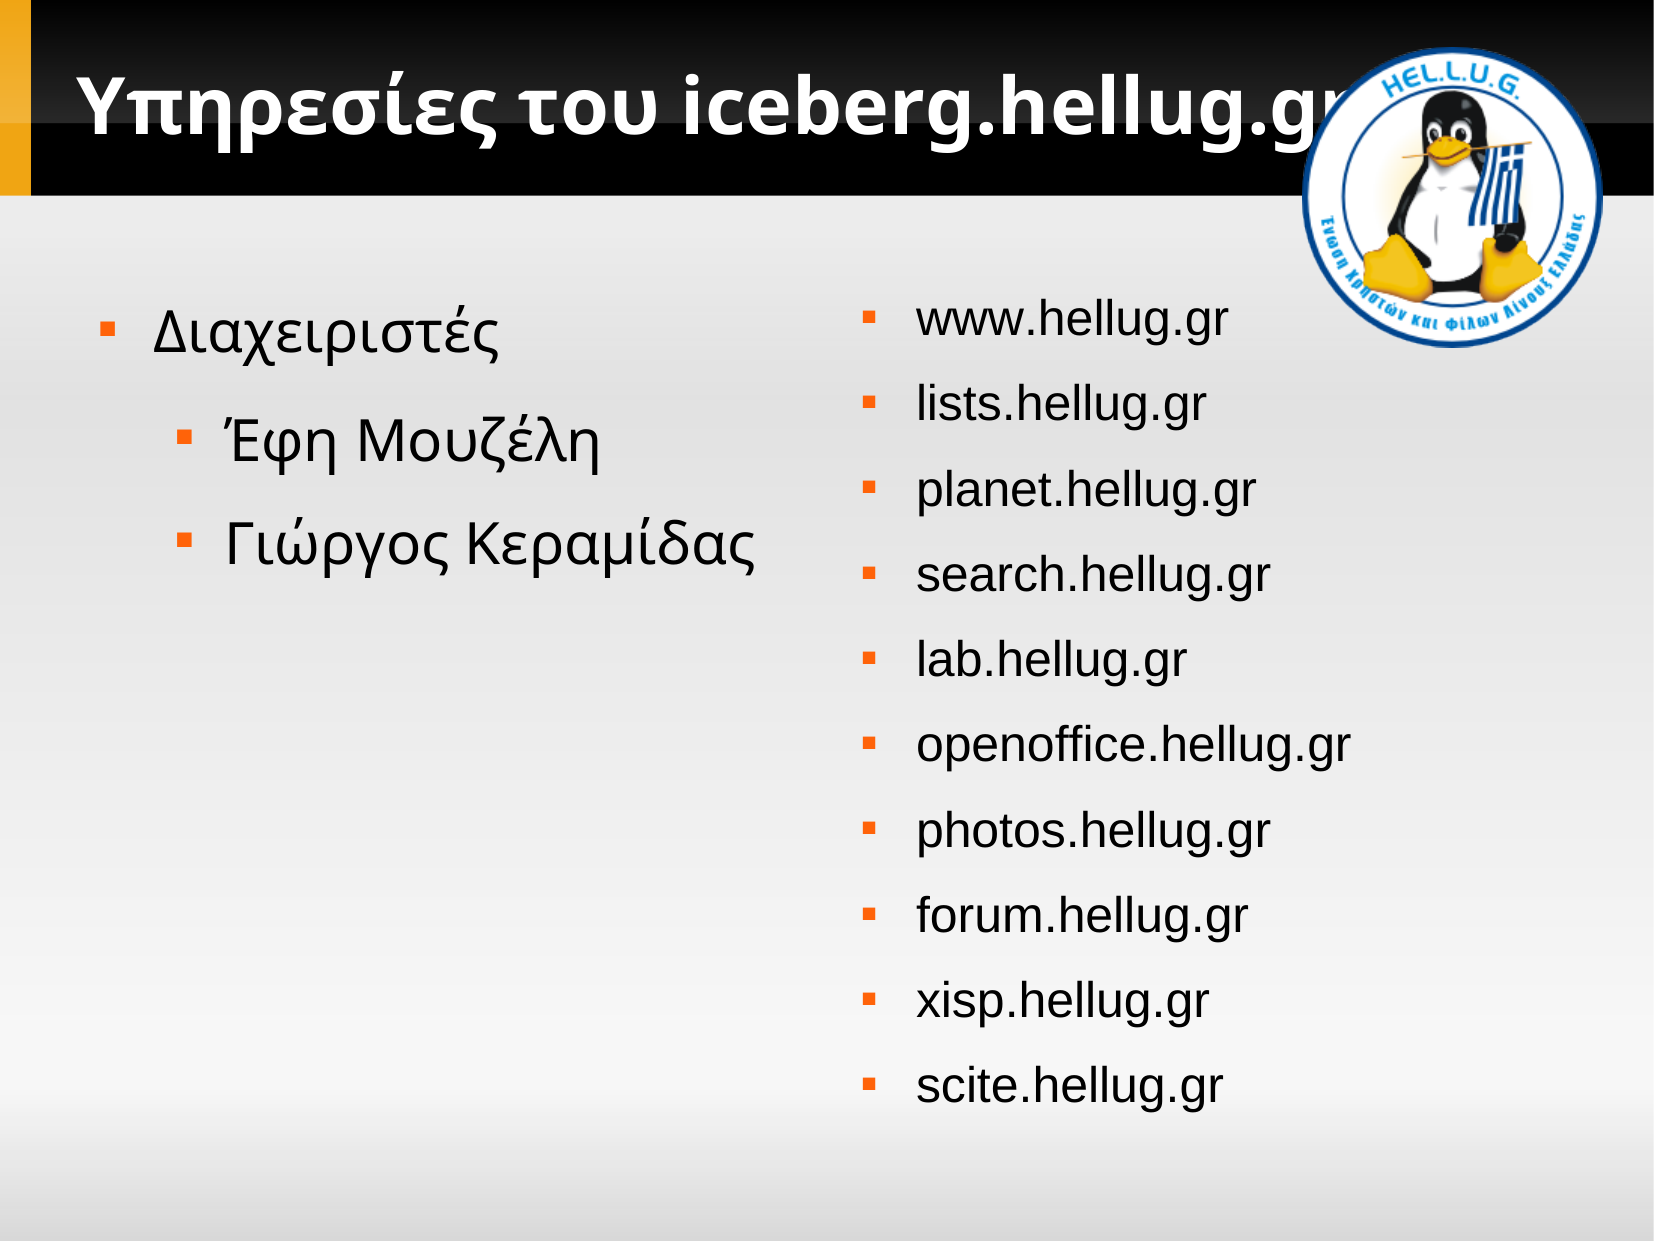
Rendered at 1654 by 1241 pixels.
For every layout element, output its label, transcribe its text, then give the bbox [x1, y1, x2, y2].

title Υπηρεσίες του iceberg.hellug.gr [76, 0, 1565, 208]
list www.hellug.gr lists.hellug.gr planet.hellug.gr search.hellug.gr lab.hellug.gr openoffice.hellug.gr photos.hellug.gr forum.hellug.gr xisp.hellug.gr scite.hellug.gr [845, 290, 1572, 1114]
list Διαχειριστές Έφη Μουζέλη Γιώργος Κεραμίδας [82, 290, 809, 1094]
picture [0, 0, 1654, 1241]
